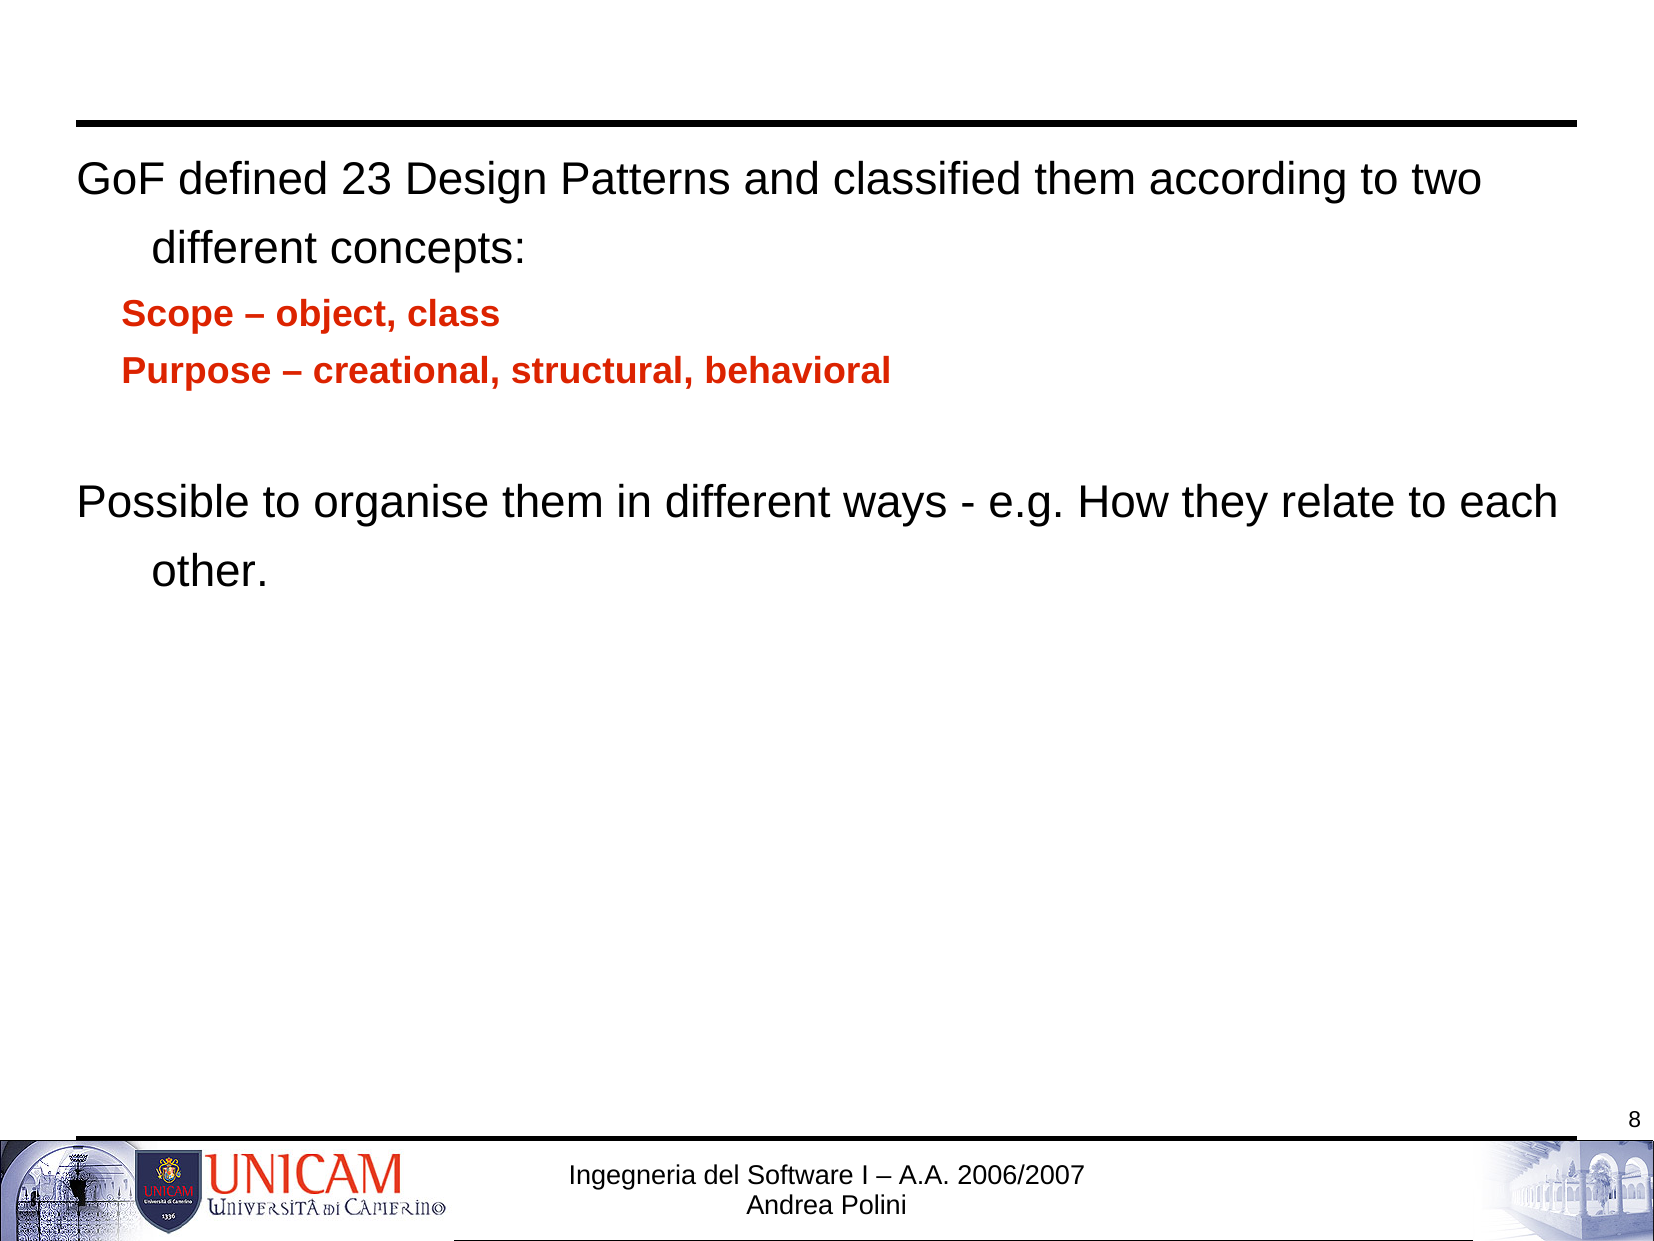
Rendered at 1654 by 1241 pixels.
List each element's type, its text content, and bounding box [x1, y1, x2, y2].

picture [0, 1141, 454, 1241]
picture [1473, 1141, 1654, 1241]
list GoF defined 23 Design Patterns and classified them according to two different concepts: Scope – object, class Purpose – creational, structural, behavioral Possible to organise them in different ways - e.g. How they relate to each other. [76, 152, 1577, 730]
